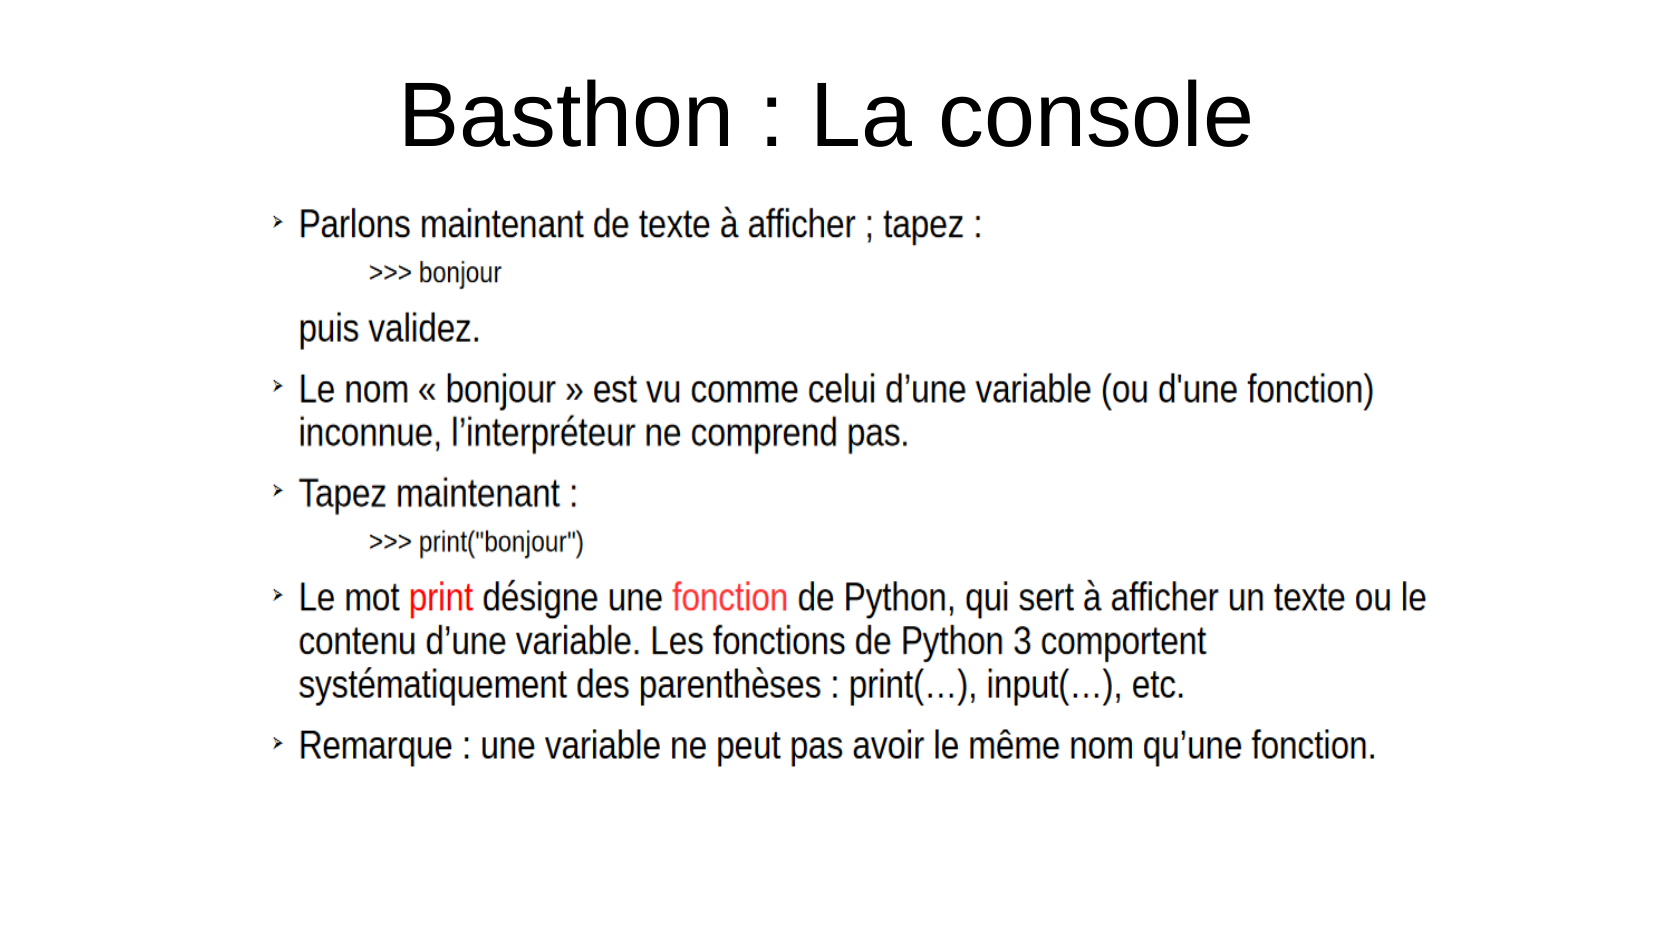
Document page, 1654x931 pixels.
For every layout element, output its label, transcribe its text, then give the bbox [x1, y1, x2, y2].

title Basthon : La console [82, 37, 1571, 193]
picture [255, 183, 1441, 781]
